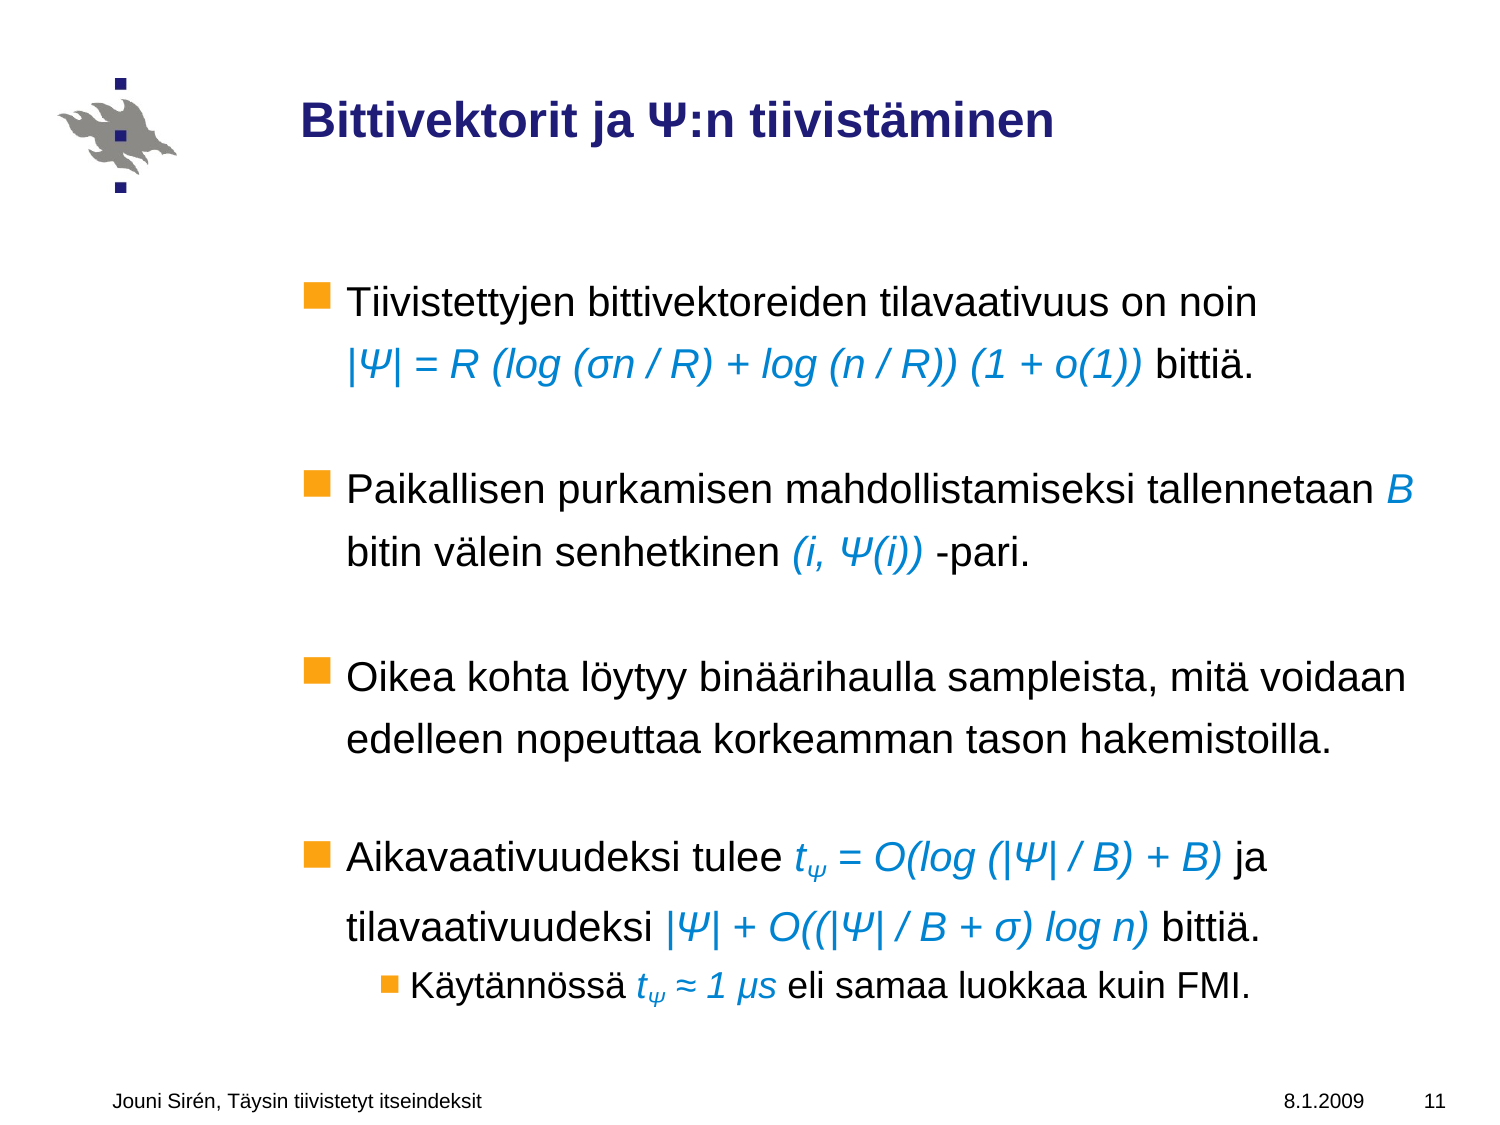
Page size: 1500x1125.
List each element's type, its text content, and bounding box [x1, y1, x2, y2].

list Tiivistettyjen bittivektoreiden tilavaativuus on noin |Ψ| = R (log (σn / R) + log (n / R)) (1 + o(1)) bittiä. Paikallisen purkamisen mahdollistamiseksi tallennetaan B bitin välein senhetkinen (i, Ψ(i)) -pari. Oikea kohta löytyy binäärihaulla sampleista, mitä voidaan edelleen nopeuttaa korkeamman tason hakemistoilla. Aikavaativuudeksi tulee tΨ = O(log (|Ψ| / B) + B) ja tilavaativuudeksi |Ψ| + O((|Ψ| / B + σ) log n) bittiä. Käytännössä tΨ ≈ 1 μs eli samaa luokkaa kuin FMI. [299, 262, 1450, 1061]
picture [57, 78, 177, 193]
title Bittivektorit ja Ψ:n tiivistäminen [299, 32, 1450, 201]
